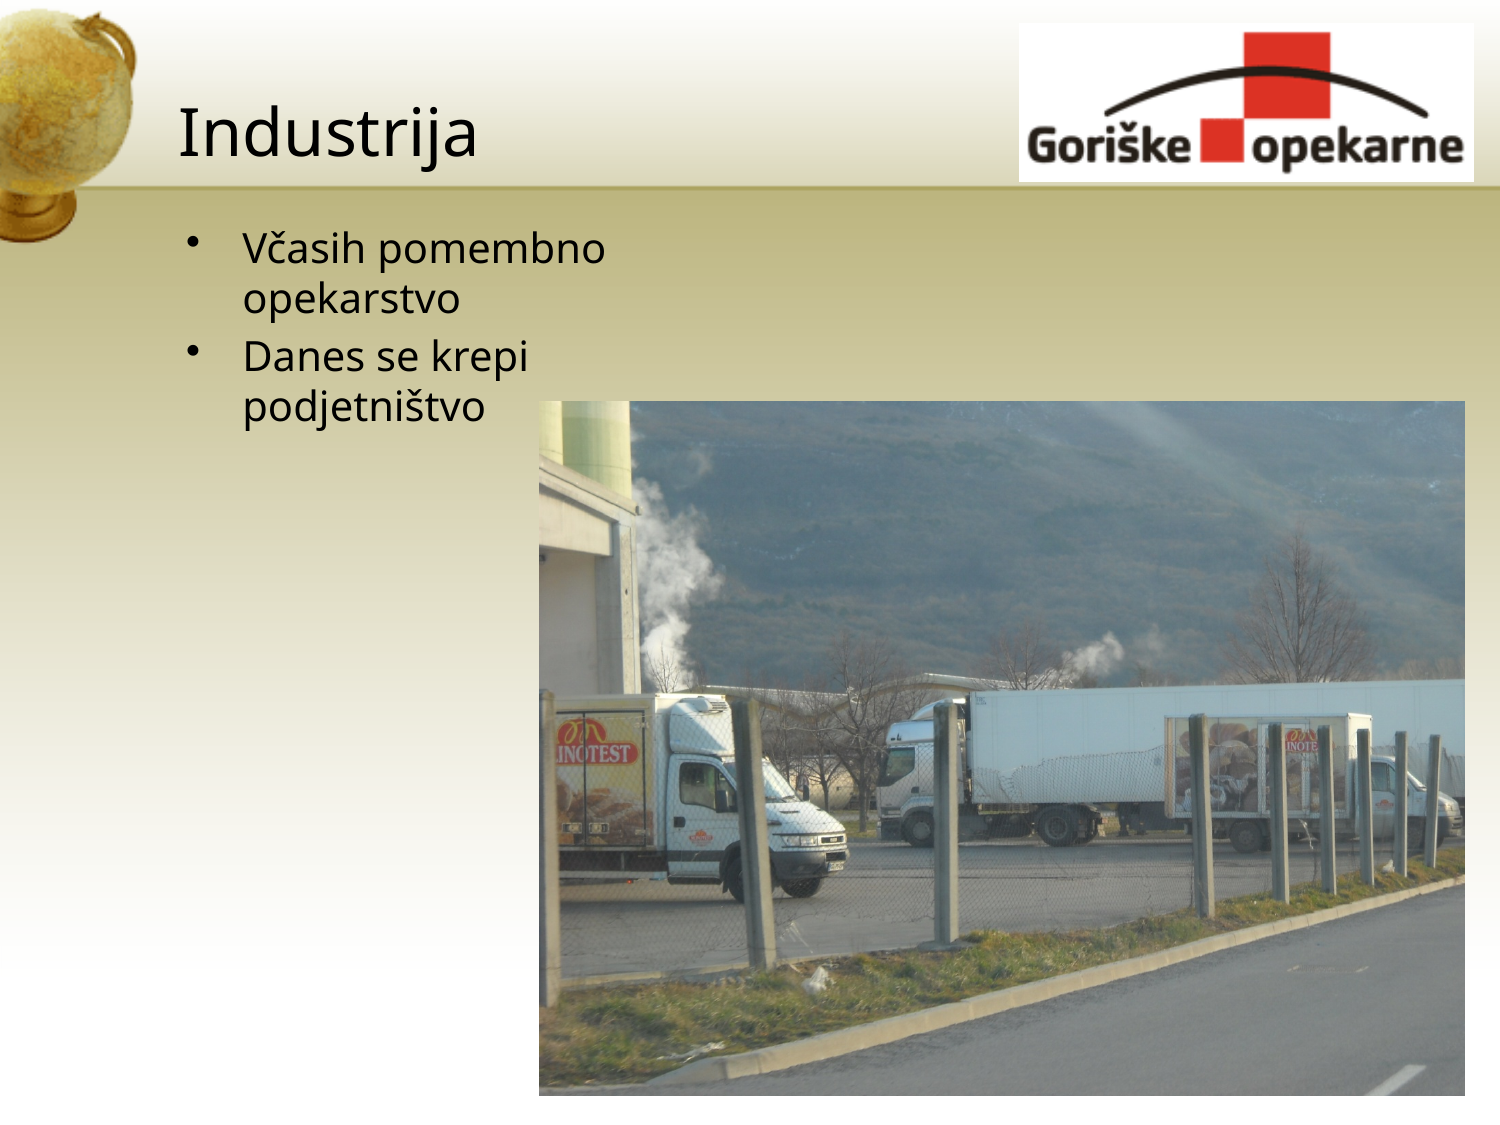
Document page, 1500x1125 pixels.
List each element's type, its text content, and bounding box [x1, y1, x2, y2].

picture [0, 0, 1500, 1125]
list Včasih pomembno opekarstvo Danes se krepi podjetništvo [171, 214, 791, 1018]
title Industrija [164, 35, 1429, 177]
